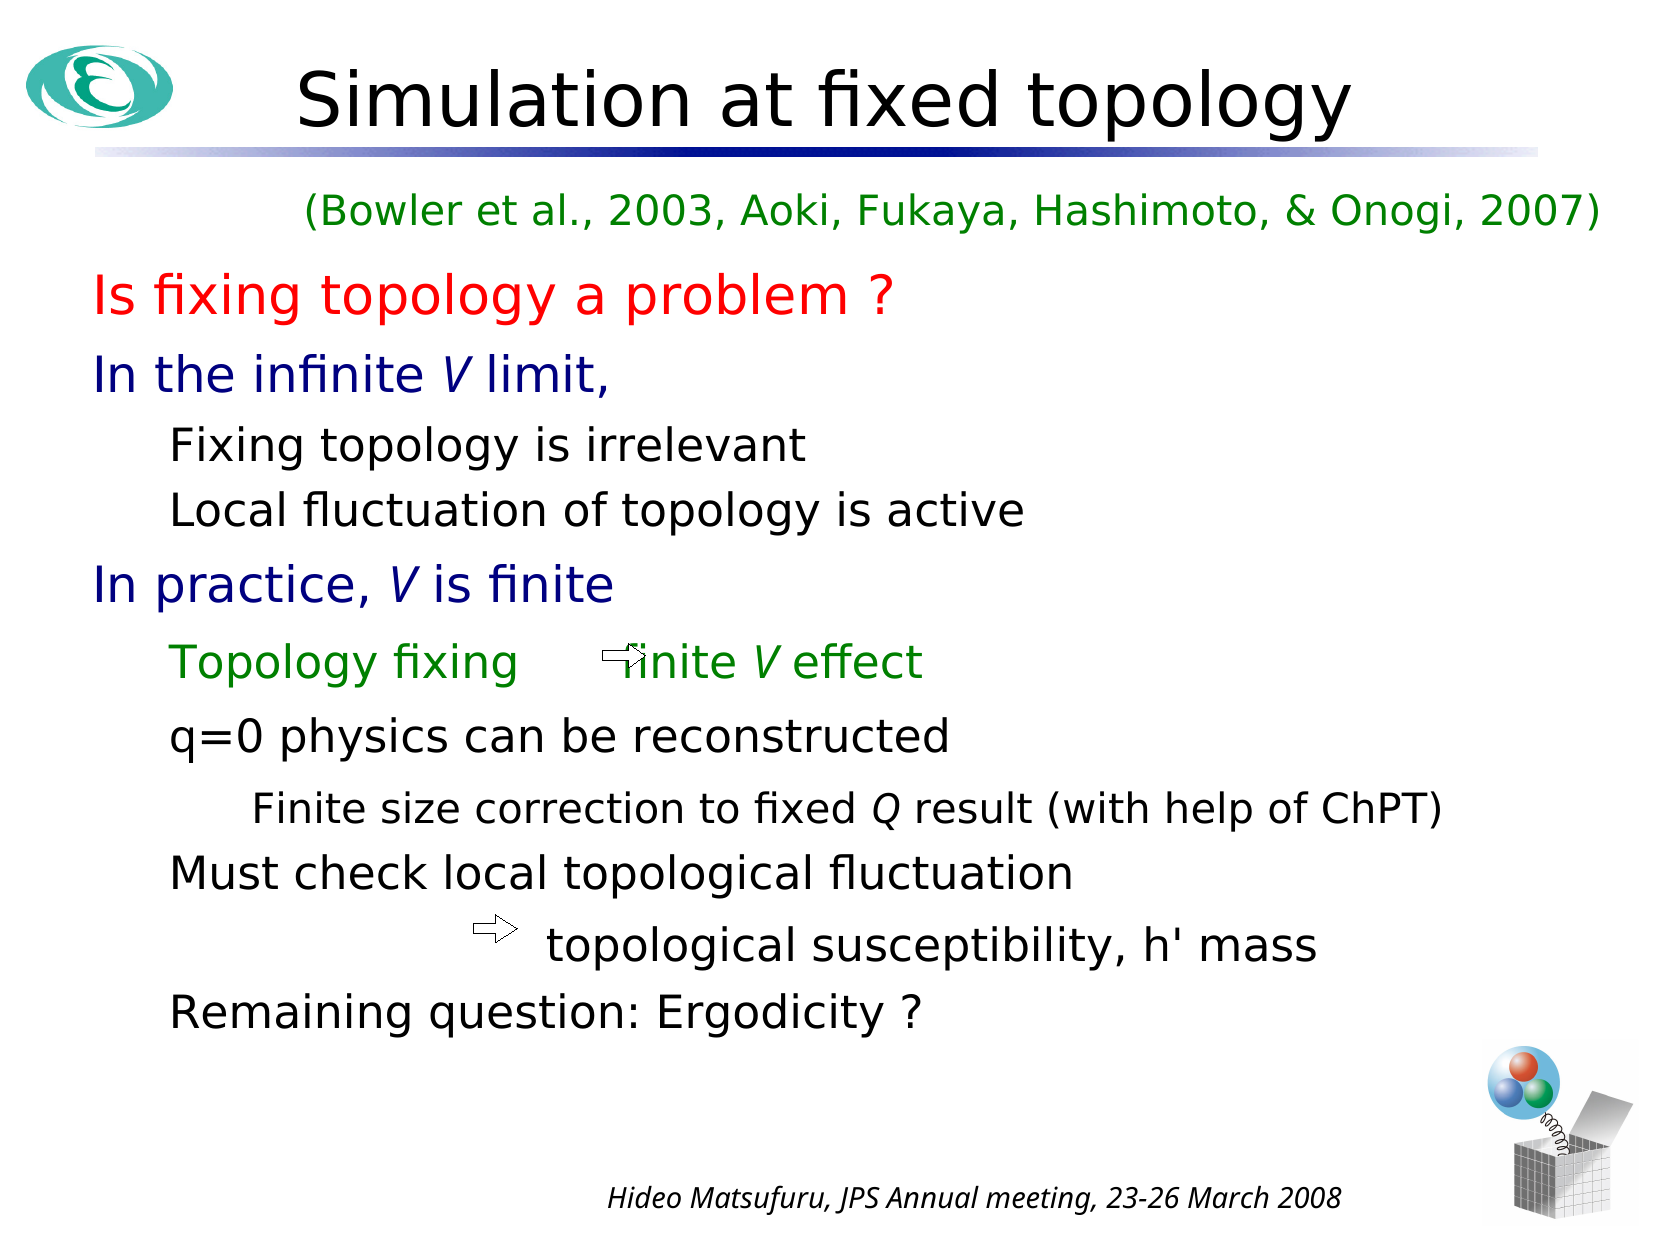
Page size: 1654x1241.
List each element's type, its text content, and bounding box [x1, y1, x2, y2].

text_box (Bowler et al., 2003, Aoki, Fukaya, Hashimoto, & Onogi, 2007) [259, 186, 1603, 235]
picture [1482, 1039, 1639, 1226]
text_box [473, 914, 518, 943]
picture [95, 147, 1538, 157]
list Is fixing topology a problem ? In the infinite V limit, Fixing topology is irrelevant Local fluctuation of topology is active In practice, V is finite Topology fixing finite V effect q=0 physics can be reconstructed Finite size correction to fixed Q result (with help of ChPT) Must check local topological fluctuation topological susceptibility, h' mass Remaining question: Ergodicity ? [74, 264, 1570, 1050]
title Simulation at fixed topology [201, 47, 1450, 154]
text_box [602, 643, 646, 668]
picture [20, 37, 179, 136]
